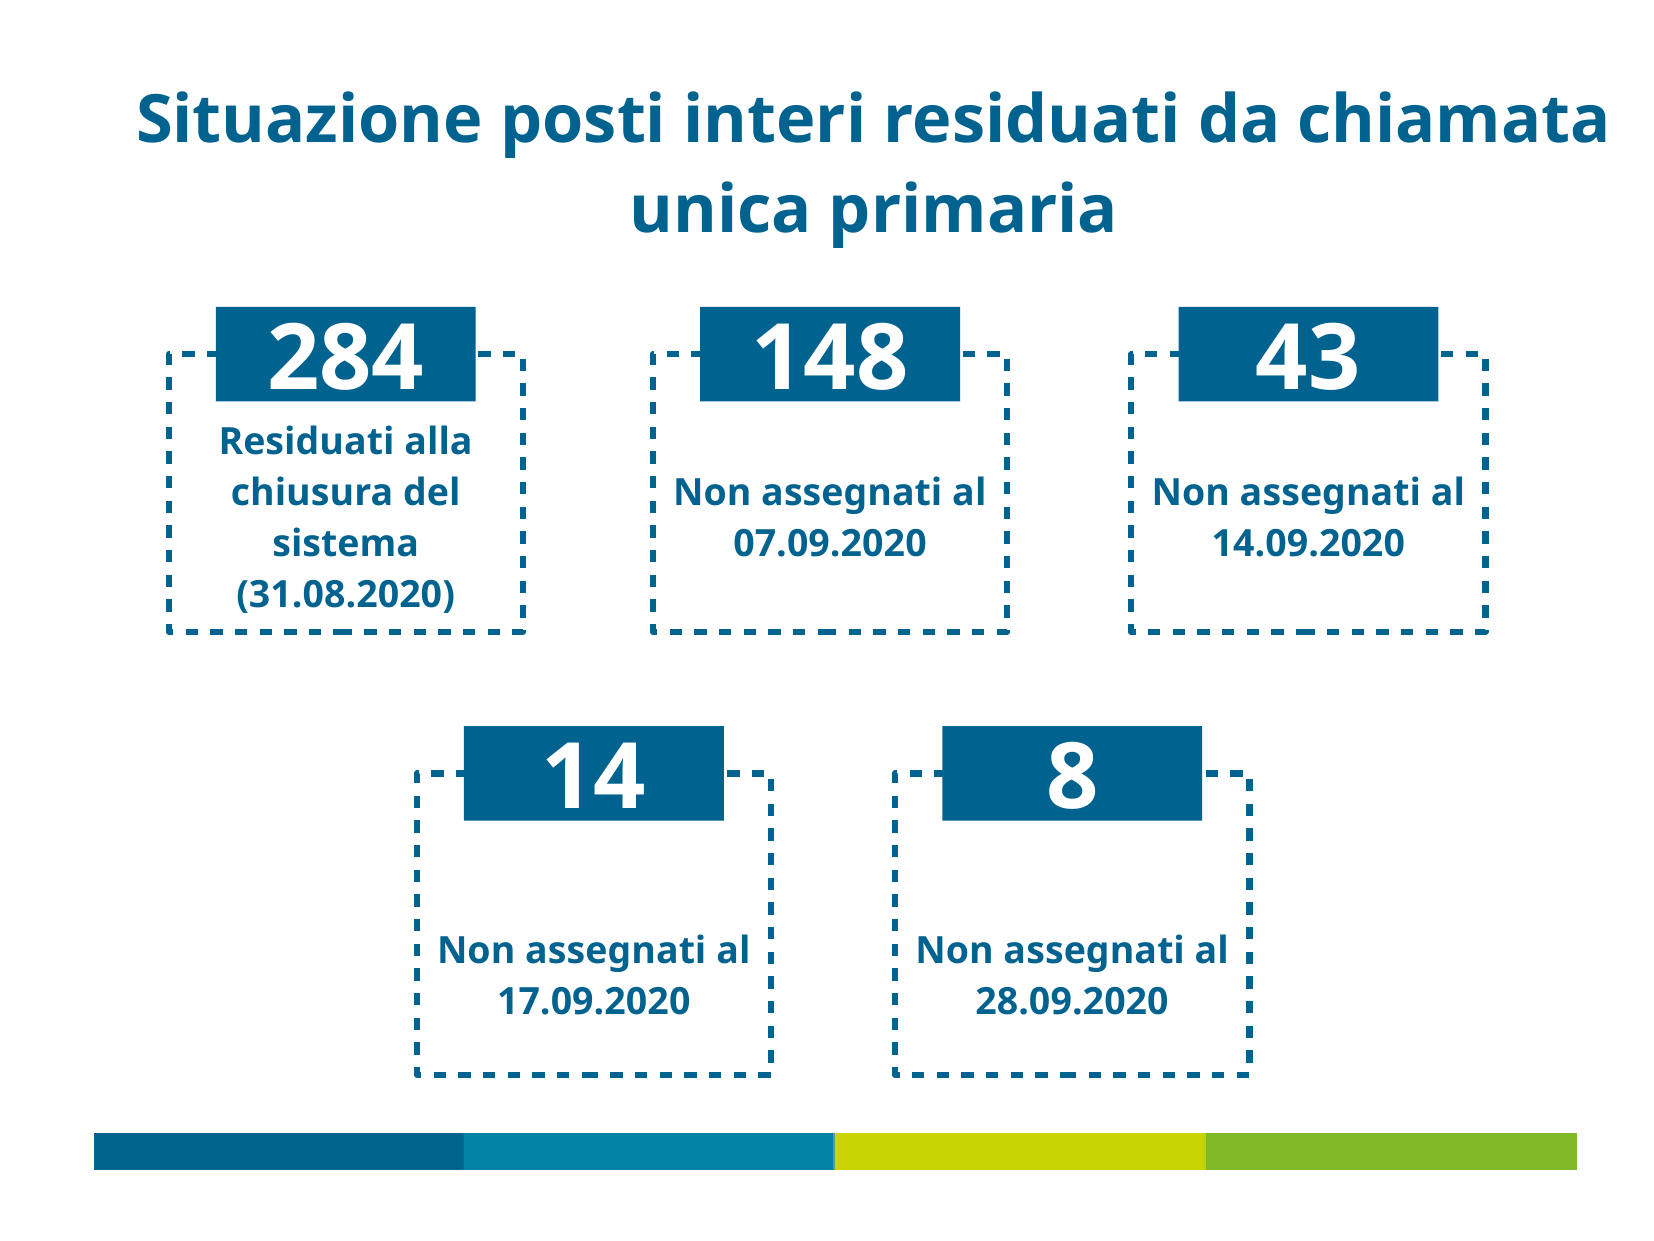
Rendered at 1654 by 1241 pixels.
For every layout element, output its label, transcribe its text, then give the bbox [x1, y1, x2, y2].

text_box Non assegnati al 07.09.2020 [652, 401, 1008, 632]
text_box Non assegnati al 14.09.2020 [1131, 401, 1486, 632]
text_box 284 [215, 306, 476, 401]
picture [834, 1133, 1577, 1170]
text_box Non assegnati al 28.09.2020 [895, 820, 1250, 1128]
text_box 14 [463, 726, 724, 820]
text_box 8 [942, 726, 1203, 820]
text_box Situazione posti interi residuati da chiamata unica primaria [129, 70, 1619, 283]
text_box 148 [700, 306, 961, 401]
text_box 43 [1178, 306, 1439, 401]
text_box Residuati alla chiusura del sistema (31.08.2020) [168, 401, 523, 632]
text_box Non assegnati al 17.09.2020 [416, 820, 772, 1128]
